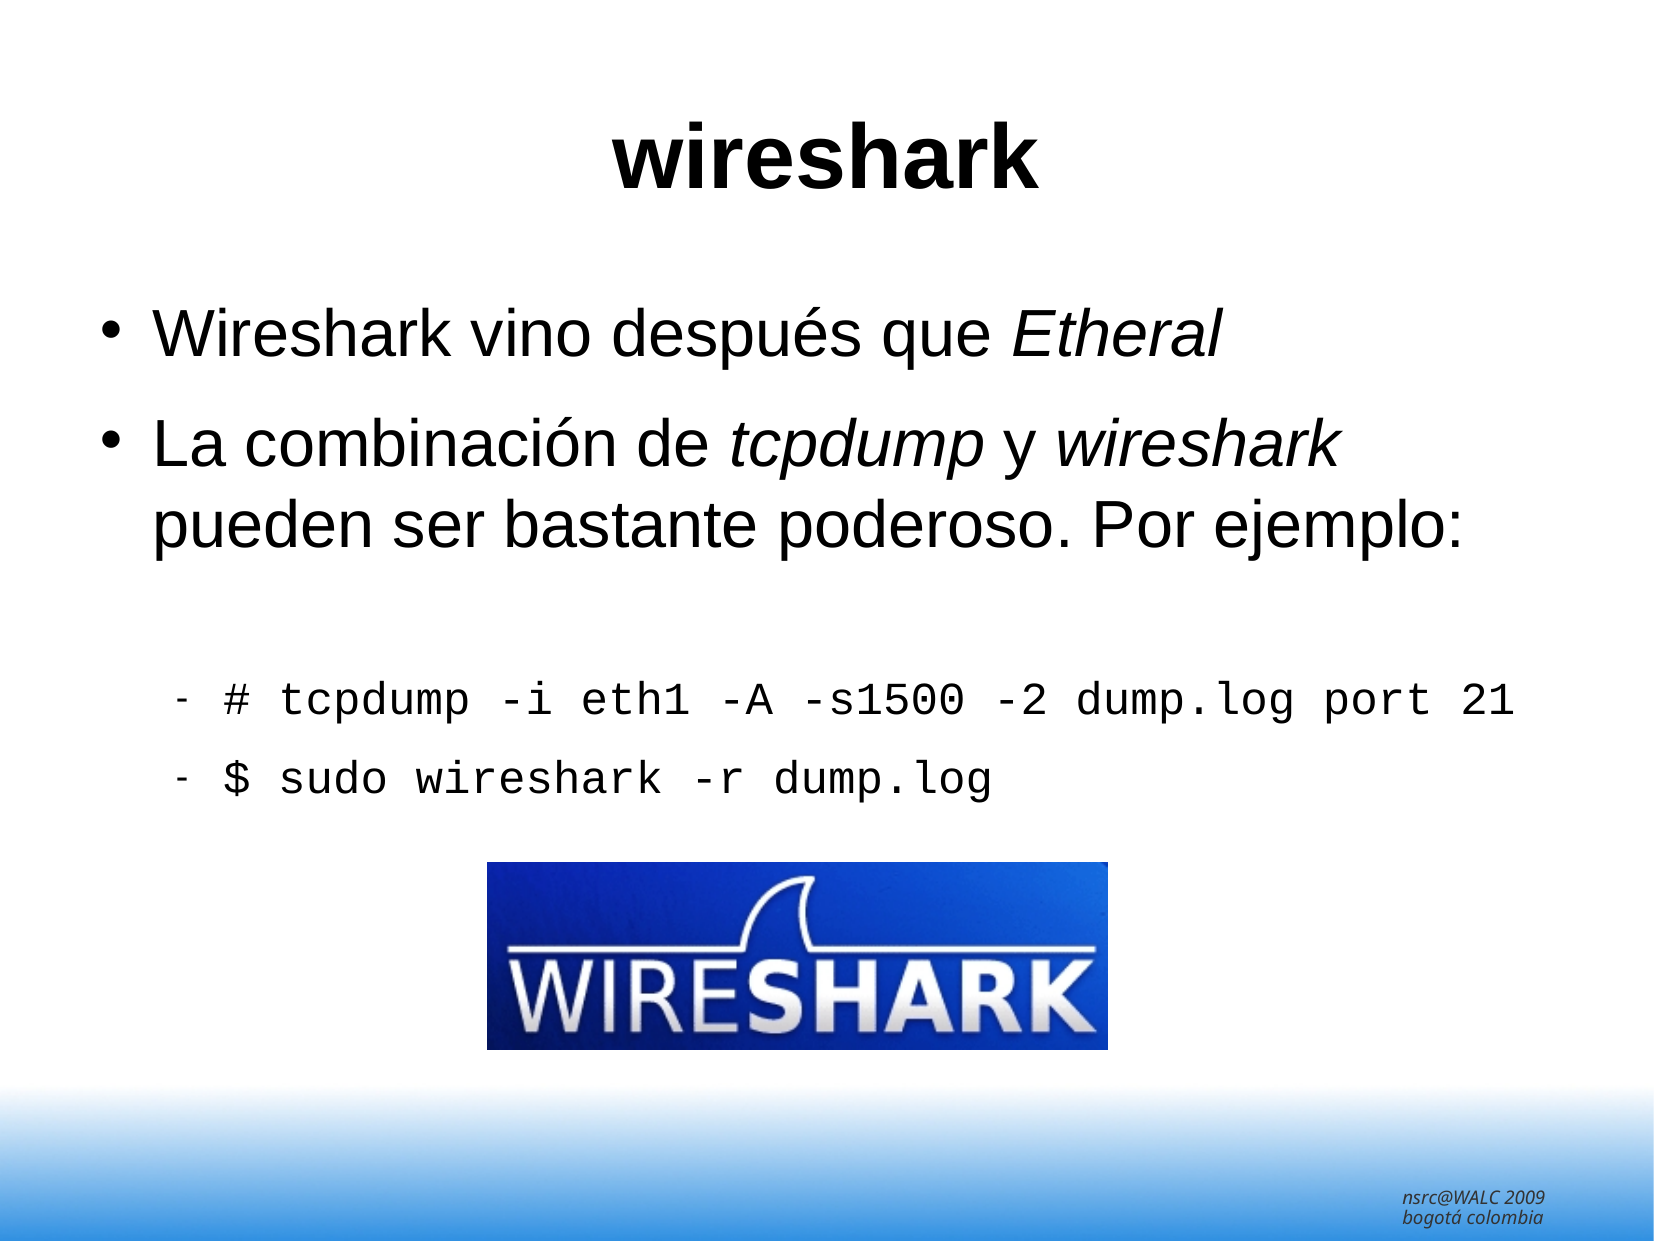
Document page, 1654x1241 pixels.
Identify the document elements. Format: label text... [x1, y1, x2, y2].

title wireshark [82, 56, 1571, 249]
picture [0, 1083, 1654, 1241]
picture [487, 862, 1108, 1051]
list Wireshark vino después que Etheral La combinación de tcpdump y wireshark pueden ser bastante poderoso. Por ejemplo: # tcpdump -i eth1 -A -s1500 -2 dump.log port 21 $ sudo wireshark -r dump.log [82, 290, 1571, 1073]
